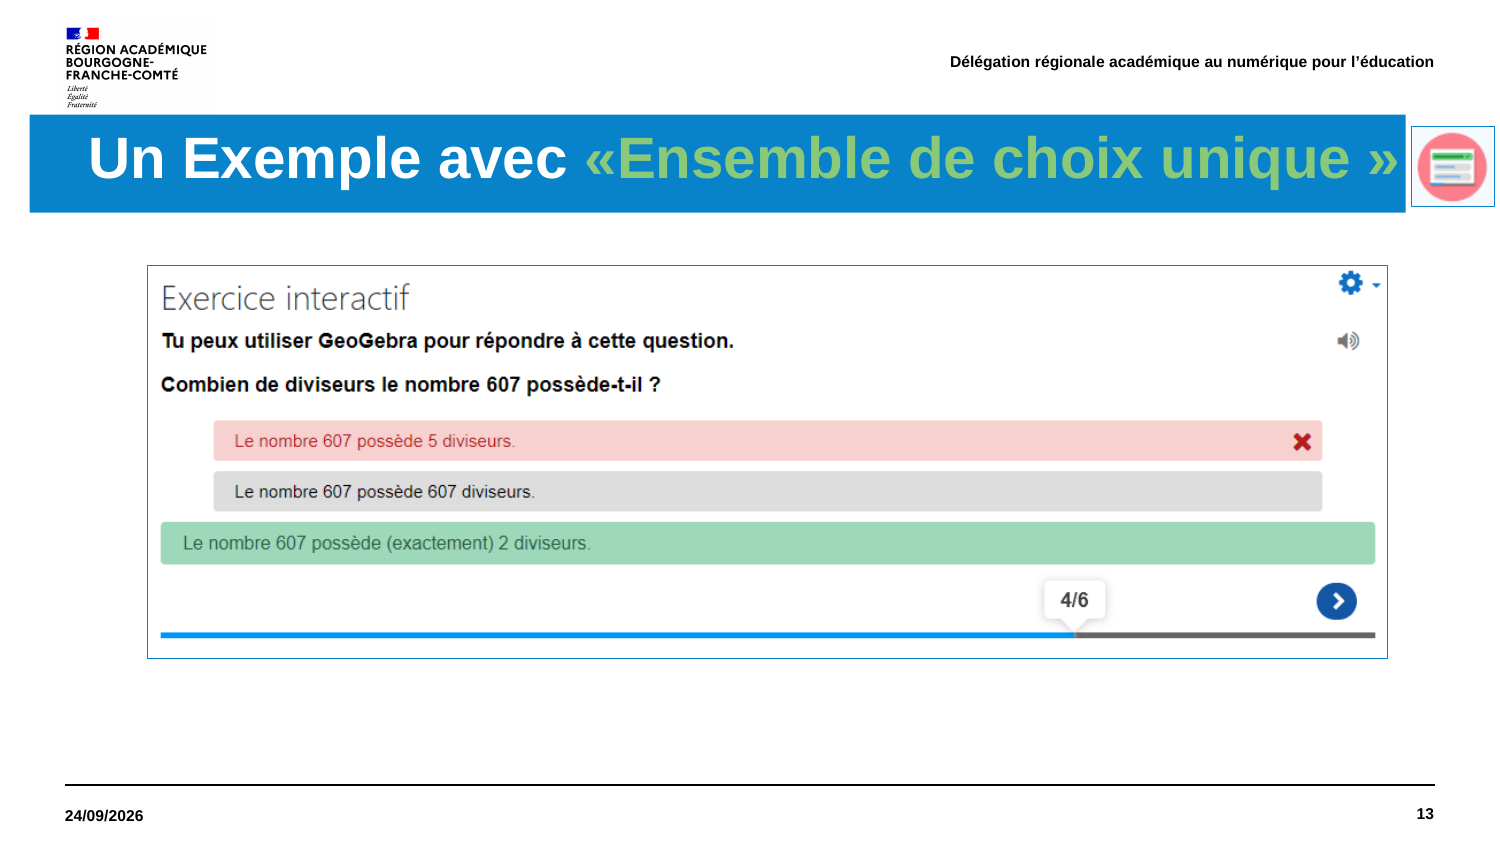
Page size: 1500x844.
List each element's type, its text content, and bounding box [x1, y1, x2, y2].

picture [1411, 126, 1495, 207]
text_box Délégation régionale académique au numérique pour l’éducation [944, 32, 1435, 91]
text_box Un Exemple avec «Ensemble de choix unique » [29, 114, 1406, 213]
picture [55, 16, 218, 114]
text_box 03/02/2022 [64, 787, 245, 843]
picture [147, 265, 1388, 659]
text_box <numéro> [1213, 784, 1435, 843]
